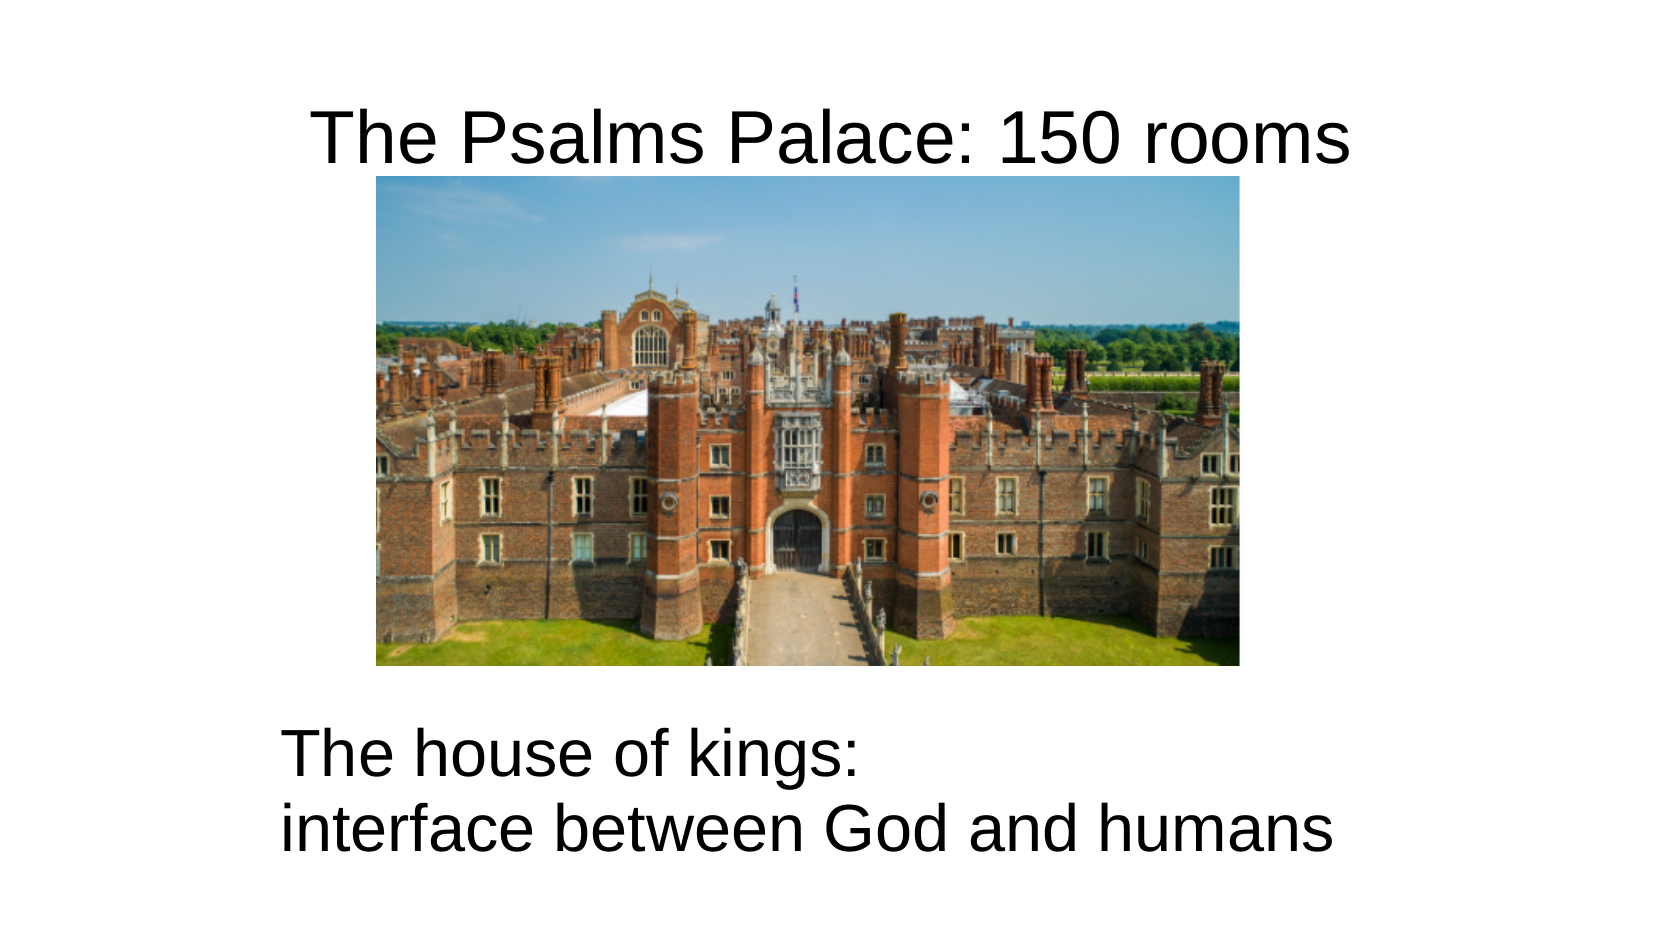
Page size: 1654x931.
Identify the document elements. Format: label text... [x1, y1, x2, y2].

text_box The house of kings: interface between God and humans [265, 708, 1353, 874]
text_box The Psalms Palace: 150 rooms [295, 88, 1368, 207]
picture [376, 207, 1243, 666]
